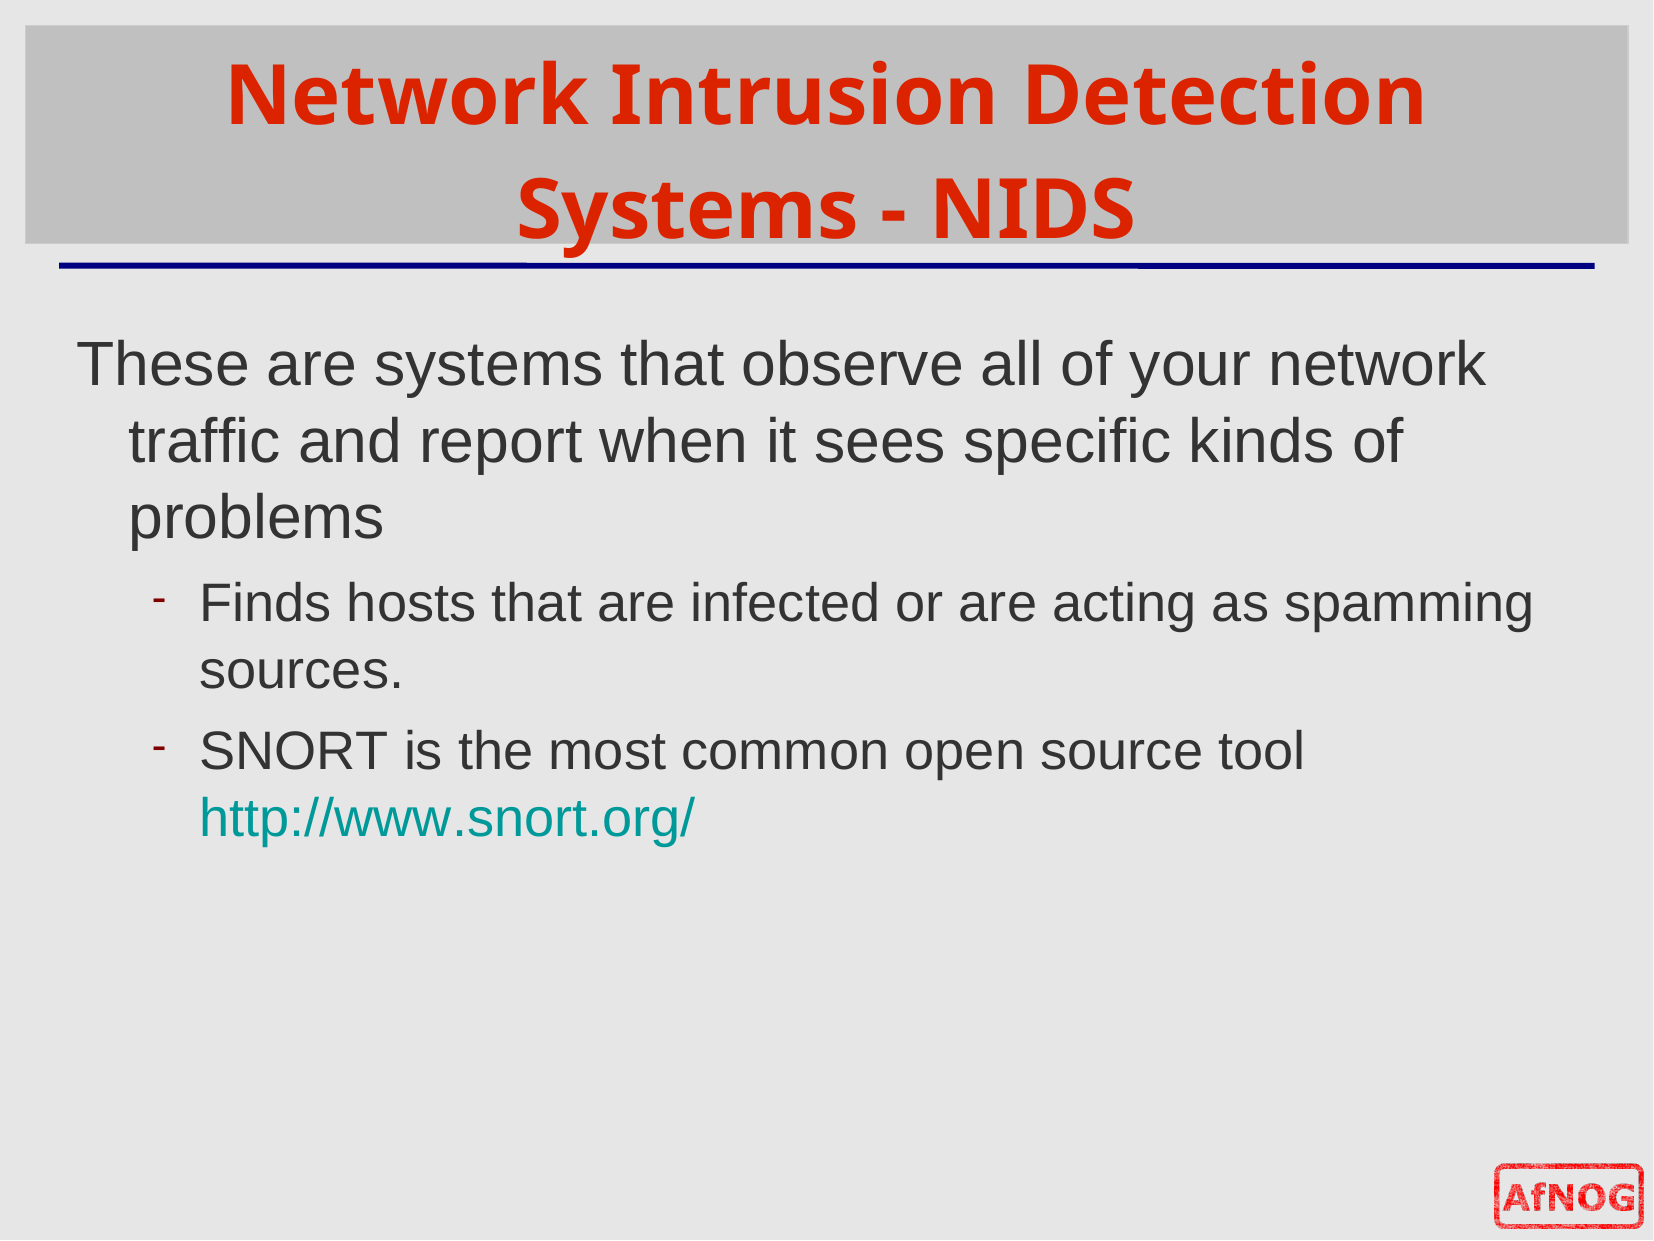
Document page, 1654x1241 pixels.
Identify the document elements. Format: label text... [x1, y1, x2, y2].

list These are systems that observe all of your network traffic and report when it sees specific kinds of problems Finds hosts that are infected or are acting as spamming sources. SNORT is the most common open source tool http://www.snort.org/ [59, 322, 1593, 1131]
picture [1494, 1163, 1644, 1229]
title Network Intrusion Detection Systems - NIDS [121, 52, 1532, 247]
